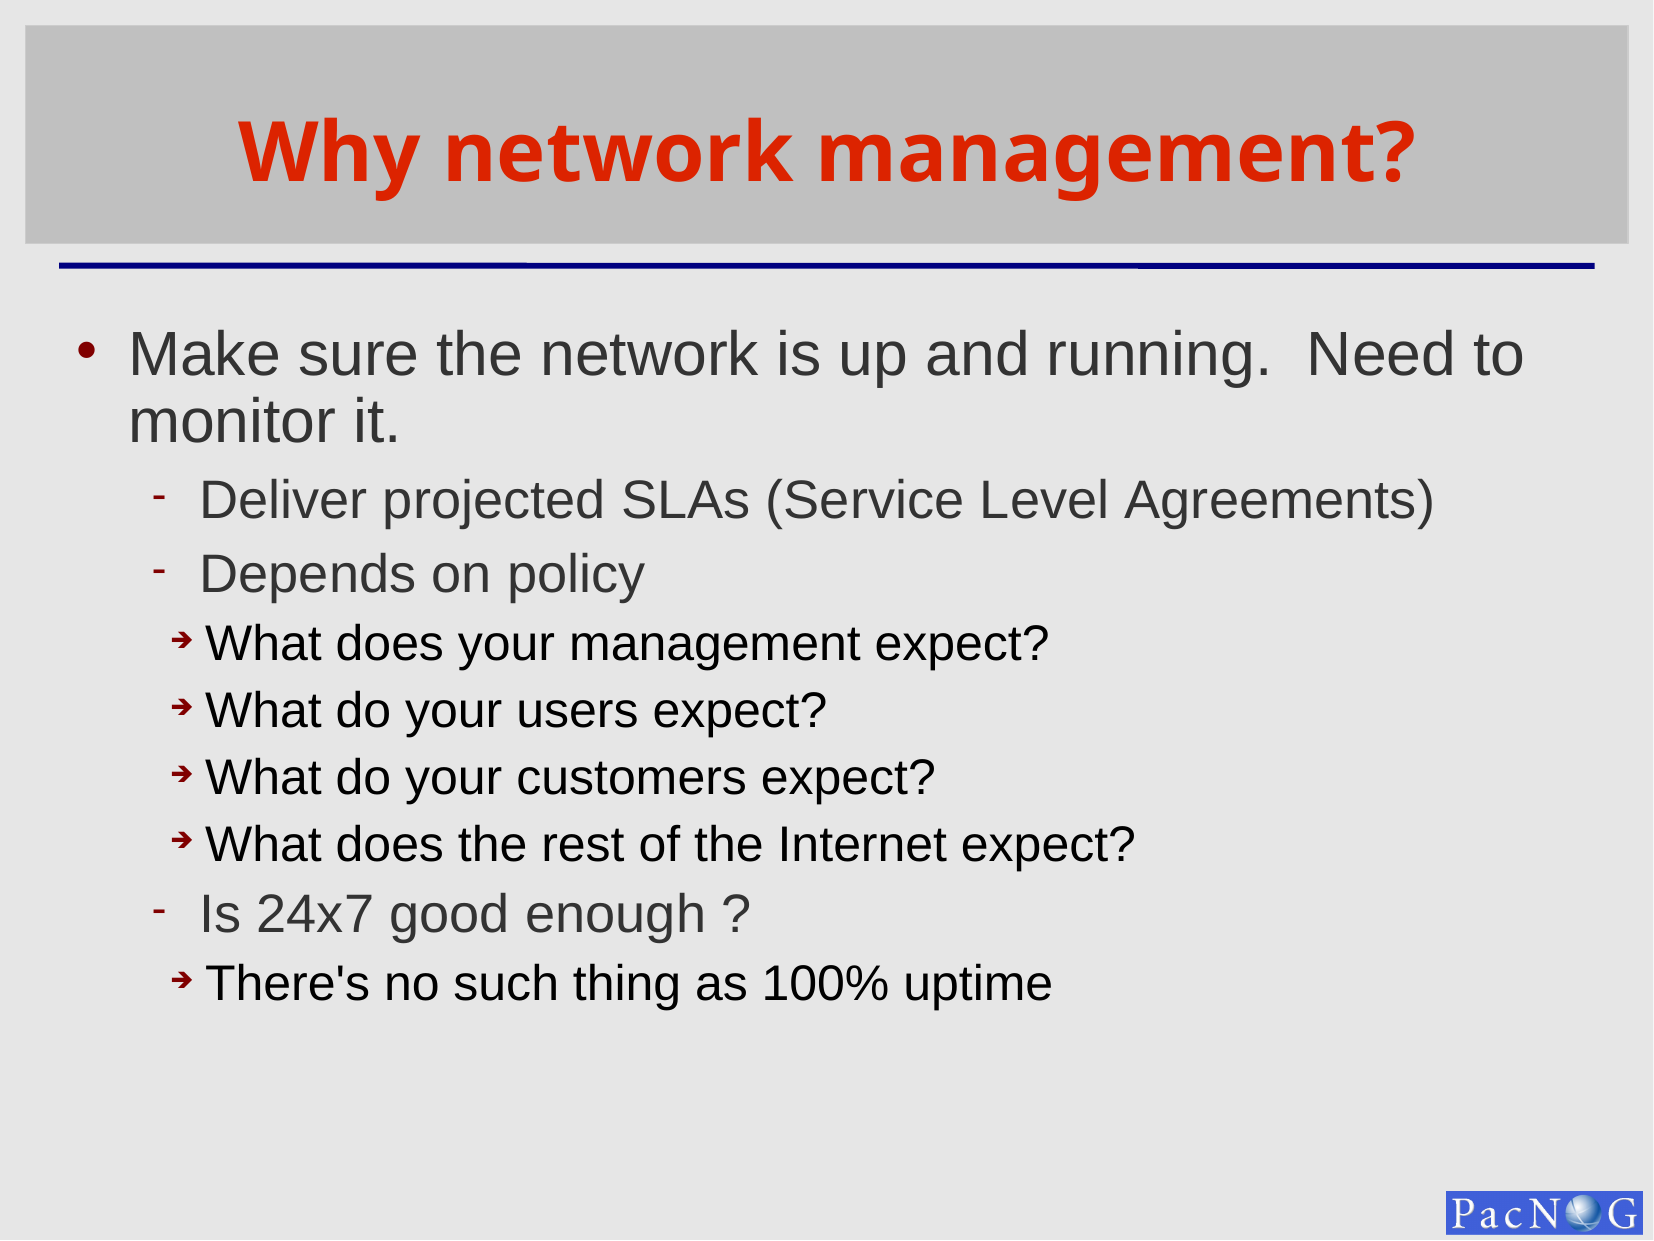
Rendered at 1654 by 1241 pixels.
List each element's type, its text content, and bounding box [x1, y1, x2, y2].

list Make sure the network is up and running. Need to monitor it. Deliver projected SLAs (Service Level Agreements)‏ Depends on policy What does your management expect? What do your users expect? What do your customers expect? What does the rest of the Internet expect? Is 24x7 good enough ? There's no such thing as 100% uptime [59, 322, 1595, 1132]
title Why network management? [121, 46, 1534, 254]
picture [1446, 1191, 1643, 1235]
